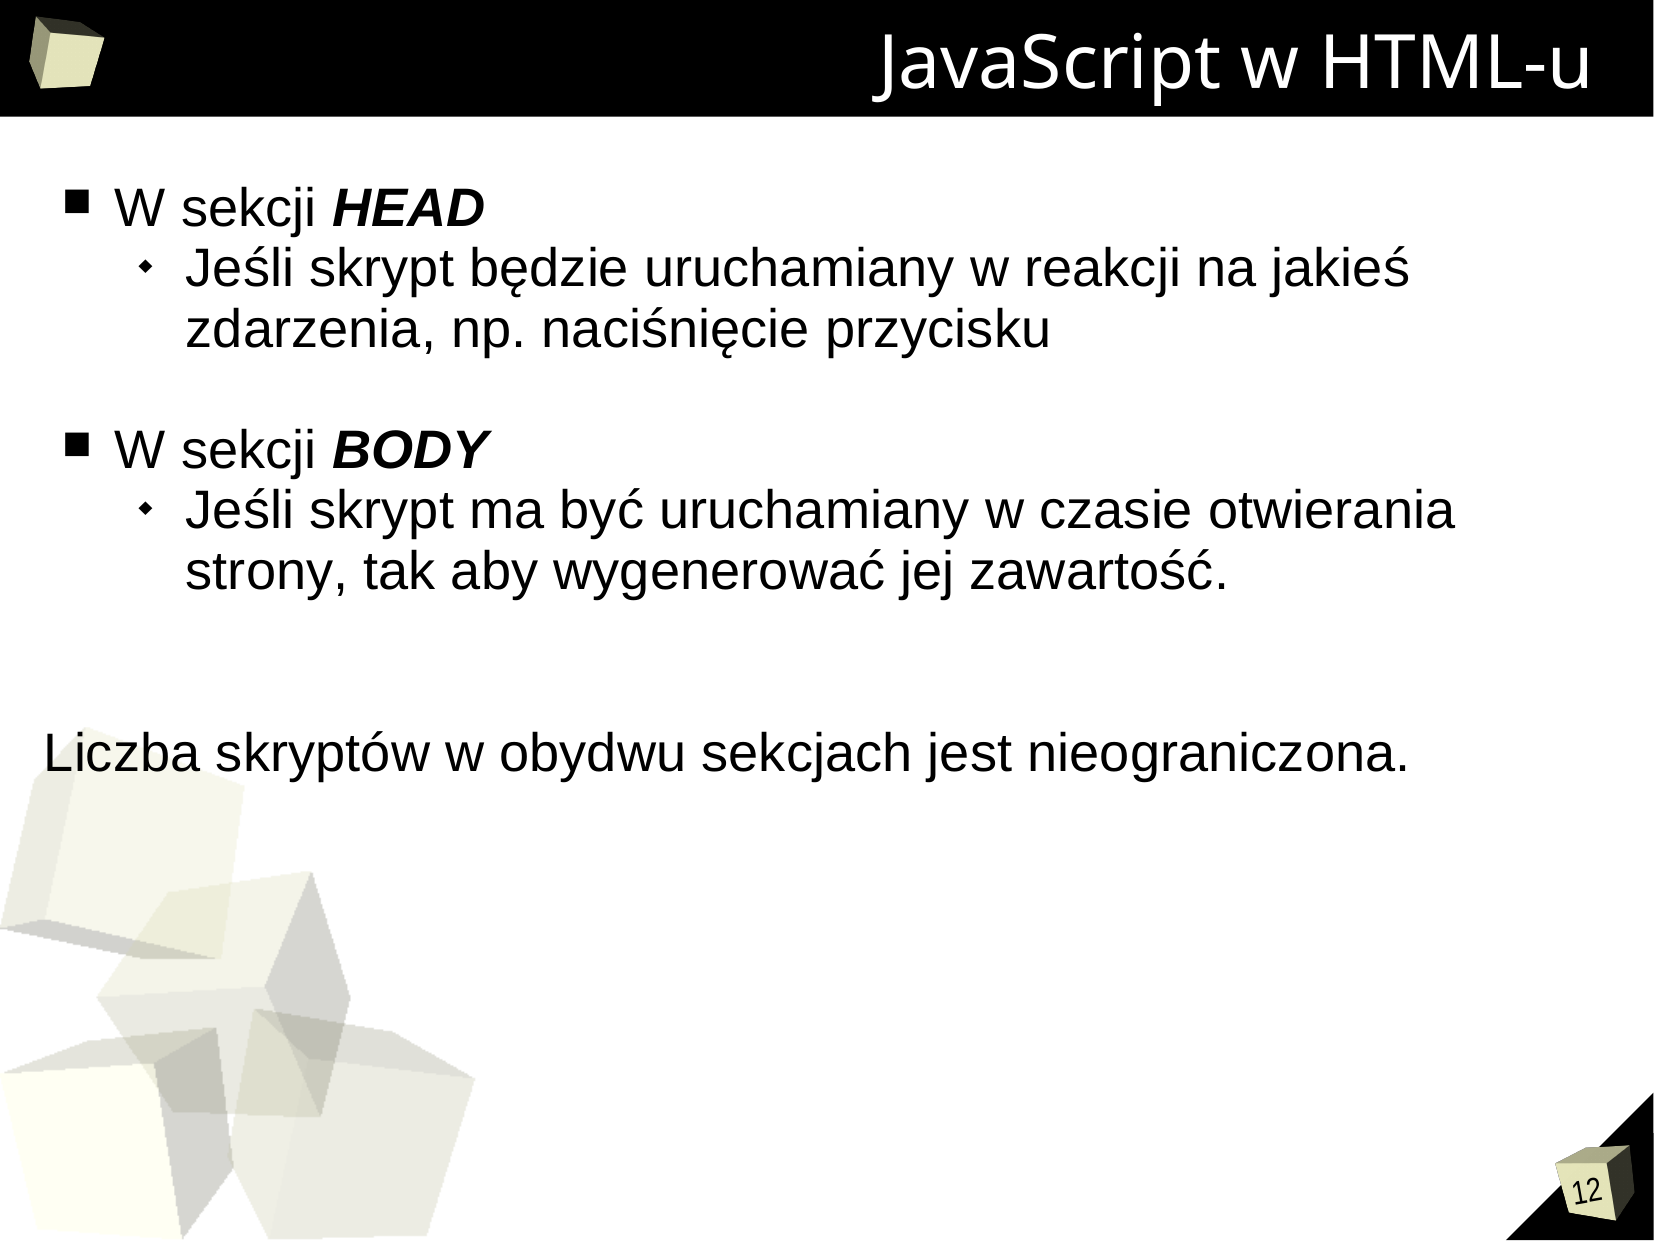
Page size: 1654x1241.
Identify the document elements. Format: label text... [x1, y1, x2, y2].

picture [0, 726, 477, 1241]
title JavaScript w HTML-u [118, 0, 1595, 119]
list W sekcji HEAD Jeśli skrypt będzie uruchamiany w reakcji na jakieś zdarzenia, np. naciśnięcie przycisku W sekcji BODY Jeśli skrypt ma być uruchamiany w czasie otwierania strony, tak aby wygenerować jej zawartość. Liczba skryptów w obydwu sekcjach jest nieograniczona. [44, 177, 1611, 1214]
